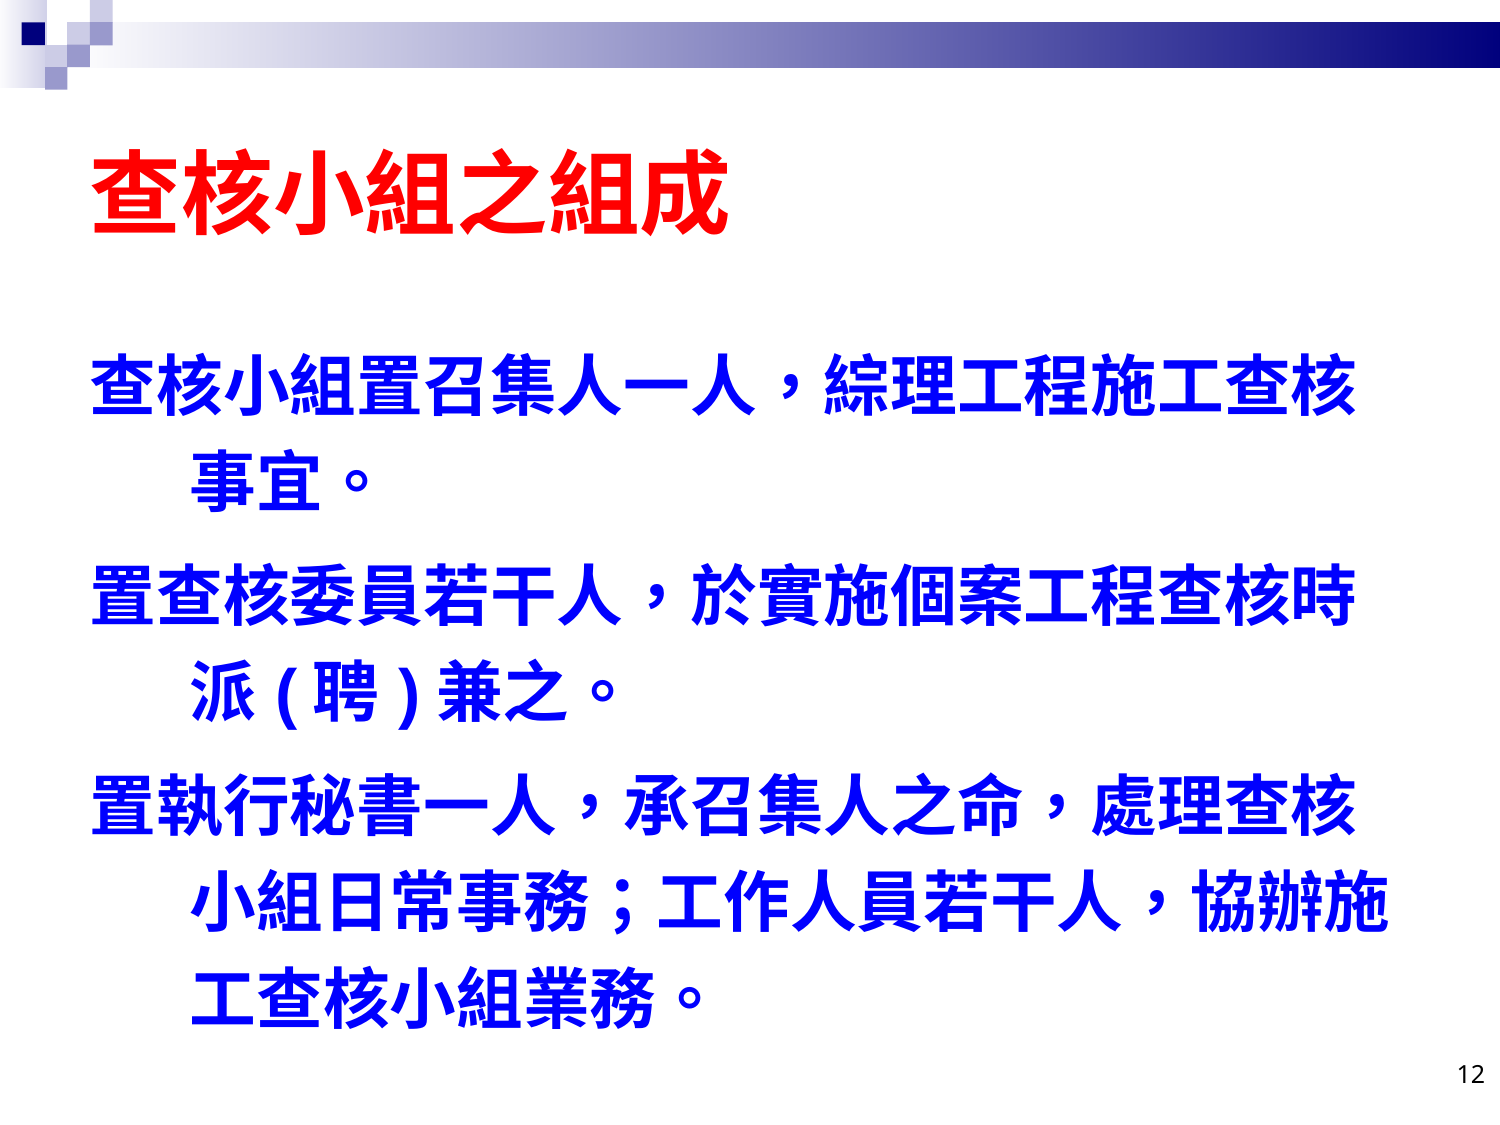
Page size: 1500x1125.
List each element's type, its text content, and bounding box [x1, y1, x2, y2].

title 查核小組之組成 [74, 75, 1426, 300]
list 查核小組置召集人一人，綜理工程施工查核事宜。 置查核委員若干人，於實施個案工程查核時派(聘)兼之。 置執行秘書一人，承召集人之命，處理查核小組日常事務；工作人員若干人，協辦施工查核小組業務。 [74, 324, 1426, 964]
text_box <number> [1149, 1025, 1500, 1101]
